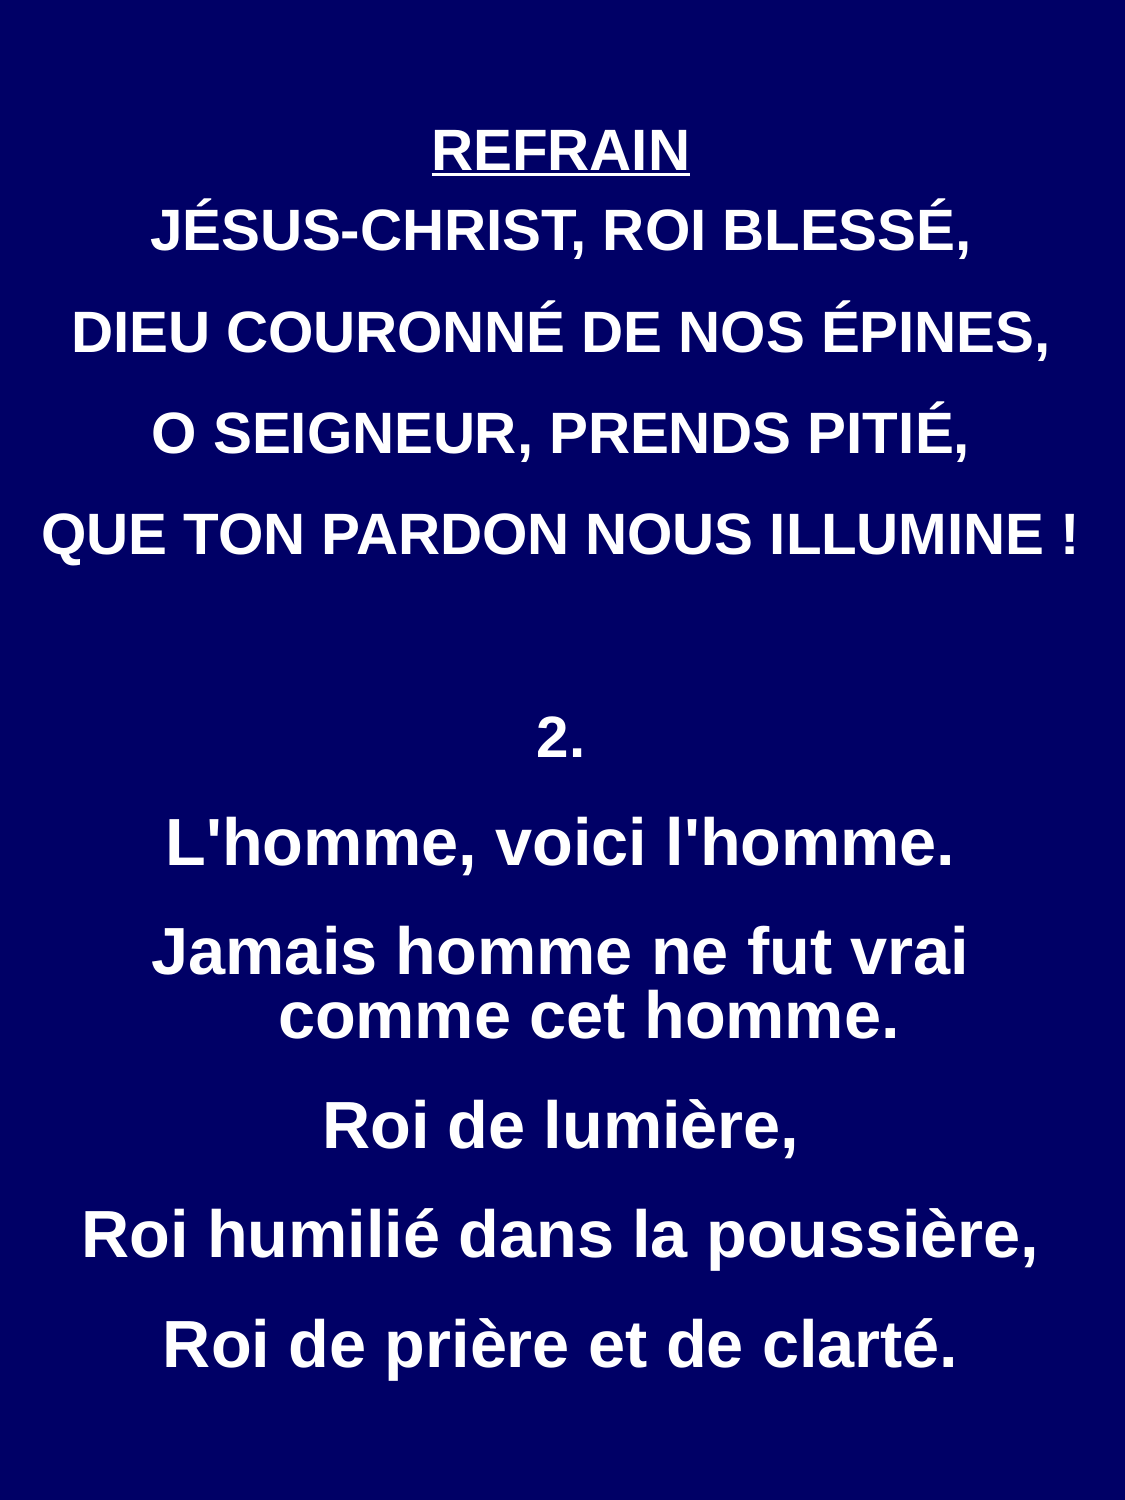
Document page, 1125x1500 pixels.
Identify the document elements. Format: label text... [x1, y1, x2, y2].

text_box REFRAIN JÉSUS-CHRIST, ROI BLESSÉ, DIEU COURONNÉ DE NOS ÉPINES, O SEIGNEUR, PRENDS PITIÉ, QUE TON PARDON NOUS ILLUMINE ! 2. L'homme, voici l'homme. Jamais homme ne fut vrai comme cet homme. Roi de lumière, Roi humilié dans la poussière, Roi de prière et de clarté. [11, 35, 1111, 1441]
